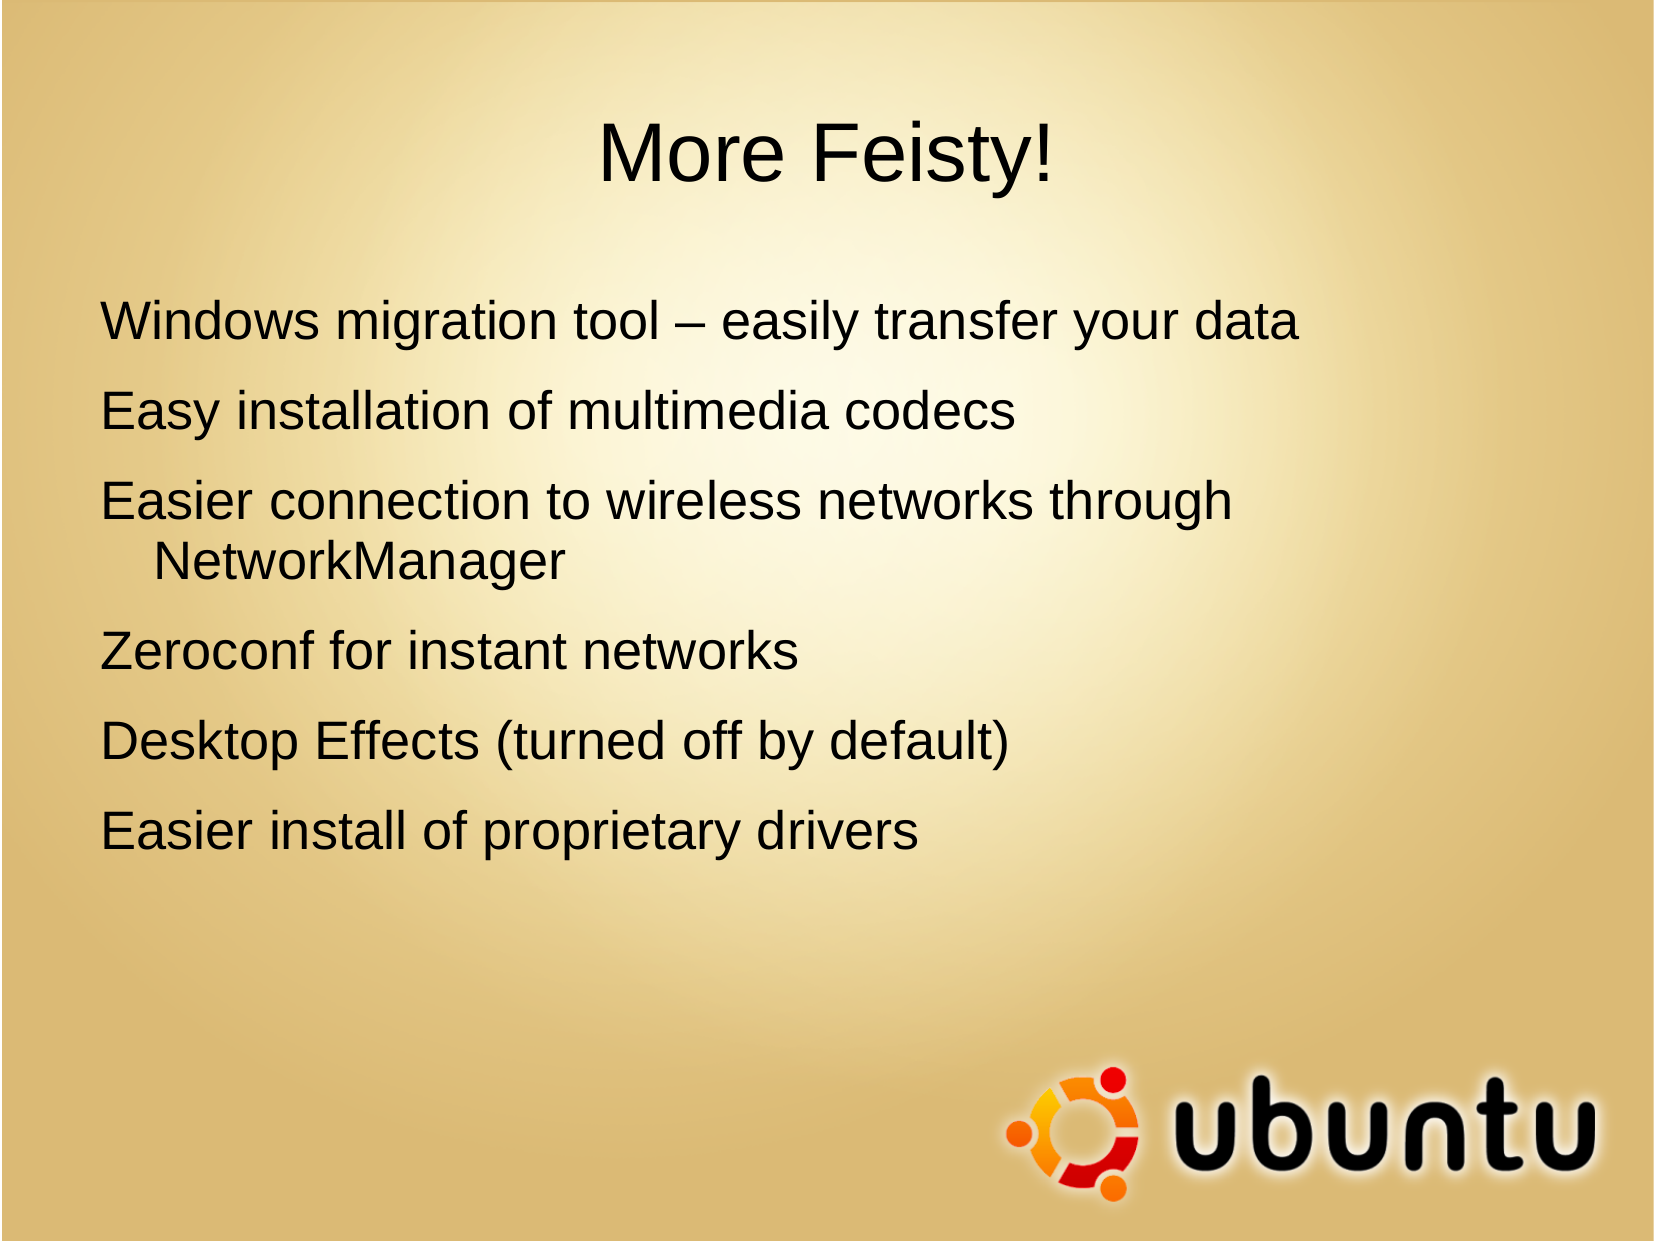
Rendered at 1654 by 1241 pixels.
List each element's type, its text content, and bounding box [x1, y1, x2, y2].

picture [2, 0, 1654, 1241]
list Windows migration tool – easily transfer your data Easy installation of multimedia codecs Easier connection to wireless networks through NetworkManager Zeroconf for instant networks Desktop Effects (turned off by default) Easier install of proprietary drivers [82, 290, 1571, 1109]
title More Feisty! [82, 49, 1571, 257]
